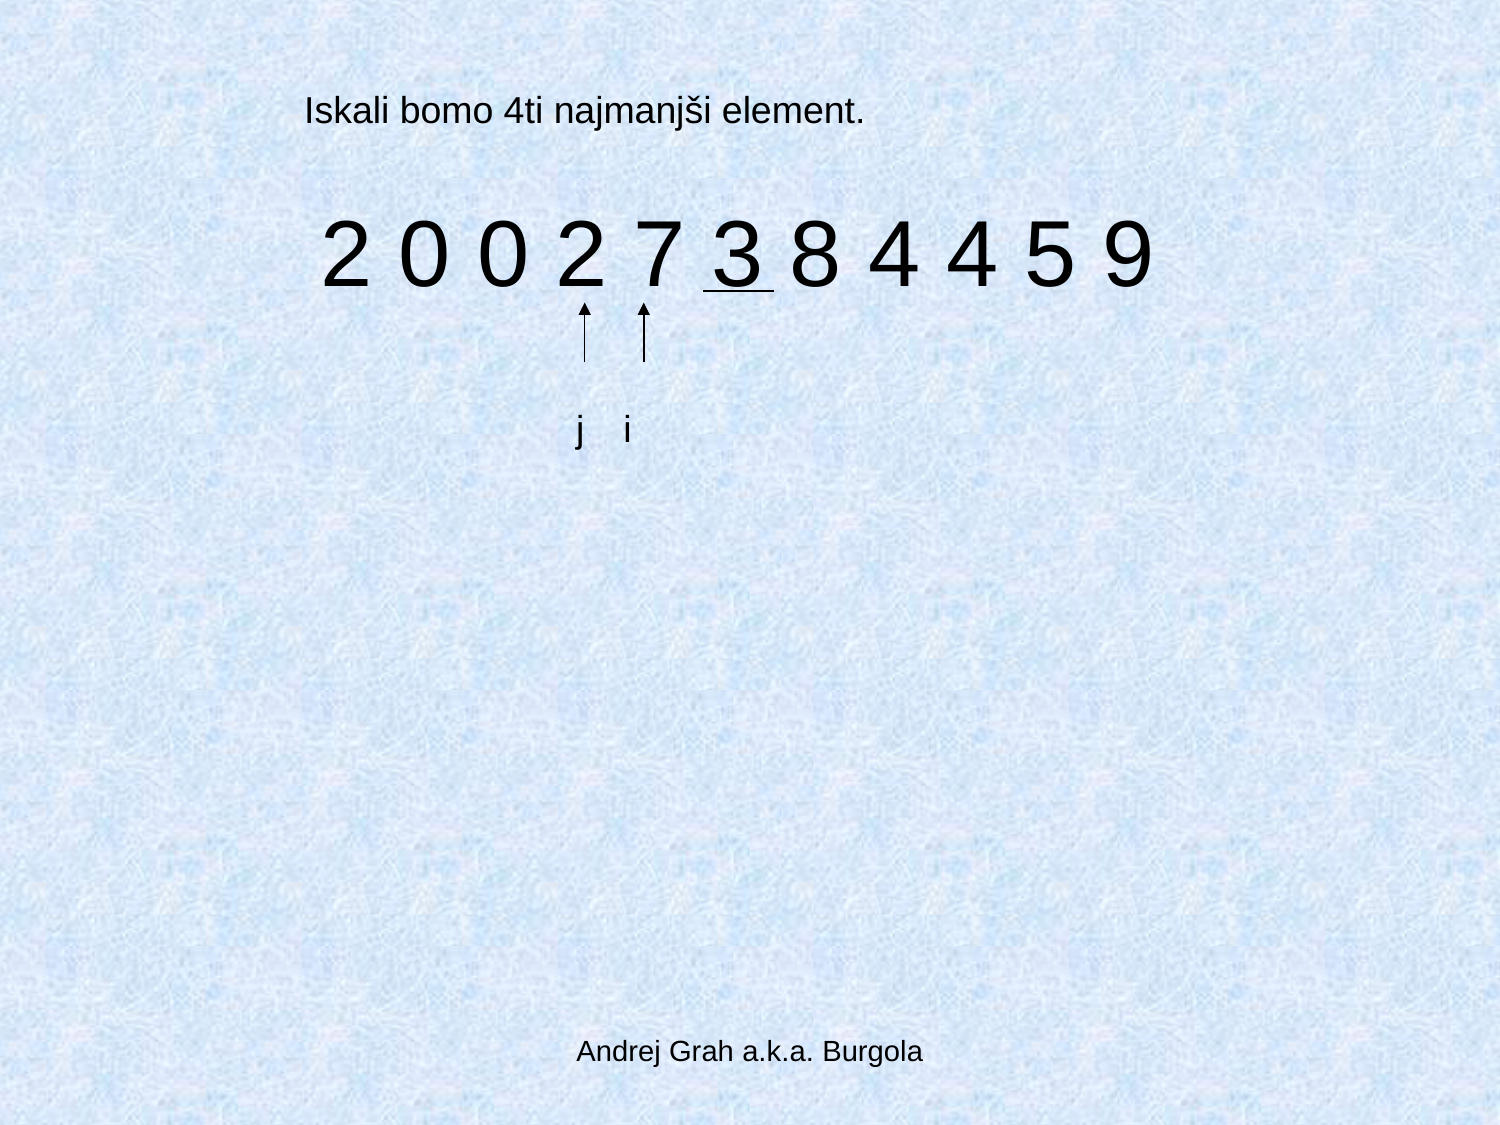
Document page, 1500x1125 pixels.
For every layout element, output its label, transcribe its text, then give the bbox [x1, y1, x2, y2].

text_box 2 0 0 2 7 3 8 4 4 5 9 [194, 184, 1282, 313]
text_box Iskali bomo 4ti najmanjši element. [289, 78, 1211, 139]
text_box j [561, 397, 600, 458]
picture [0, 0, 1500, 1125]
text_box i [608, 397, 647, 458]
text_box Andrej Grah a.k.a. Burgola [512, 1024, 988, 1103]
